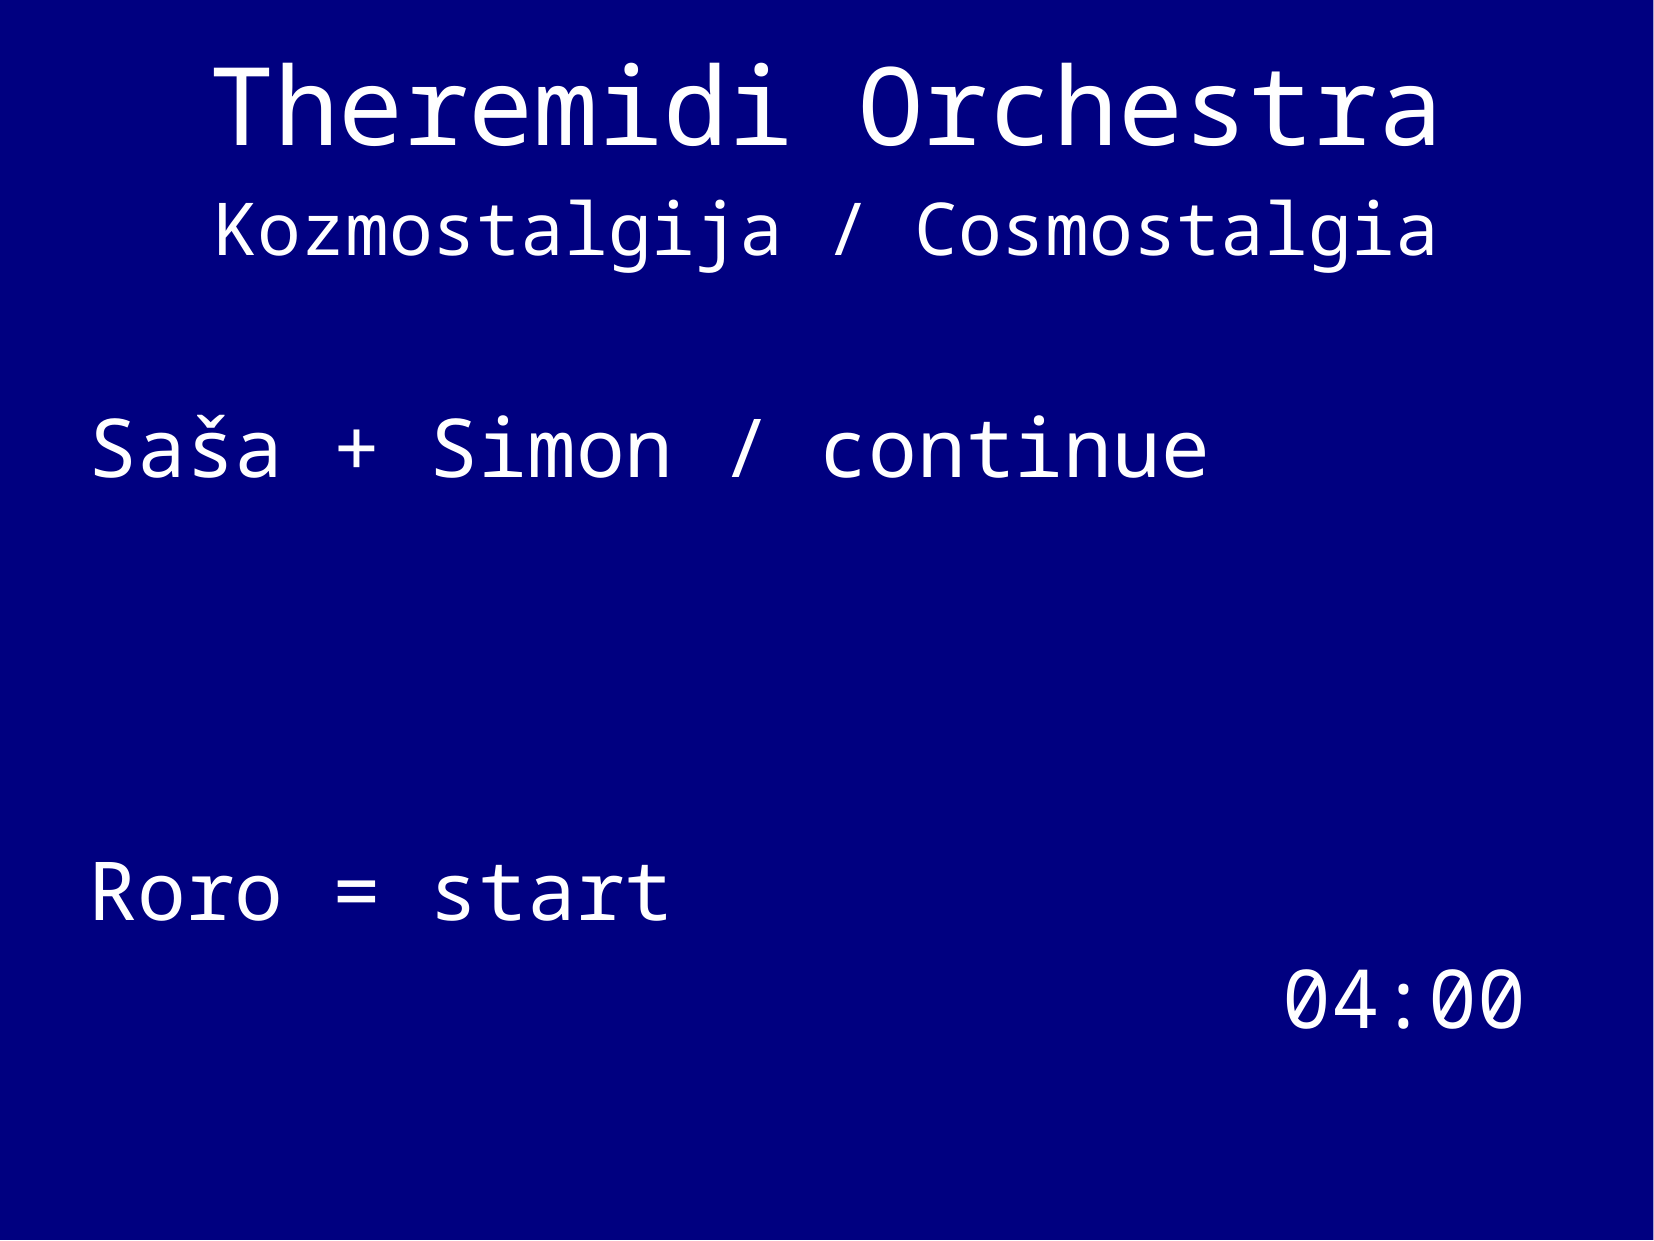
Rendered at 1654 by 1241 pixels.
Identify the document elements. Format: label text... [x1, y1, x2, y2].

text_box 04:00 [1282, 900, 1620, 1096]
subtitle Saša + Simon / continue Roro = start [88, 272, 1566, 1063]
title Theremidi Orchestra Kozmostalgija / Cosmostalgia [82, 49, 1571, 257]
